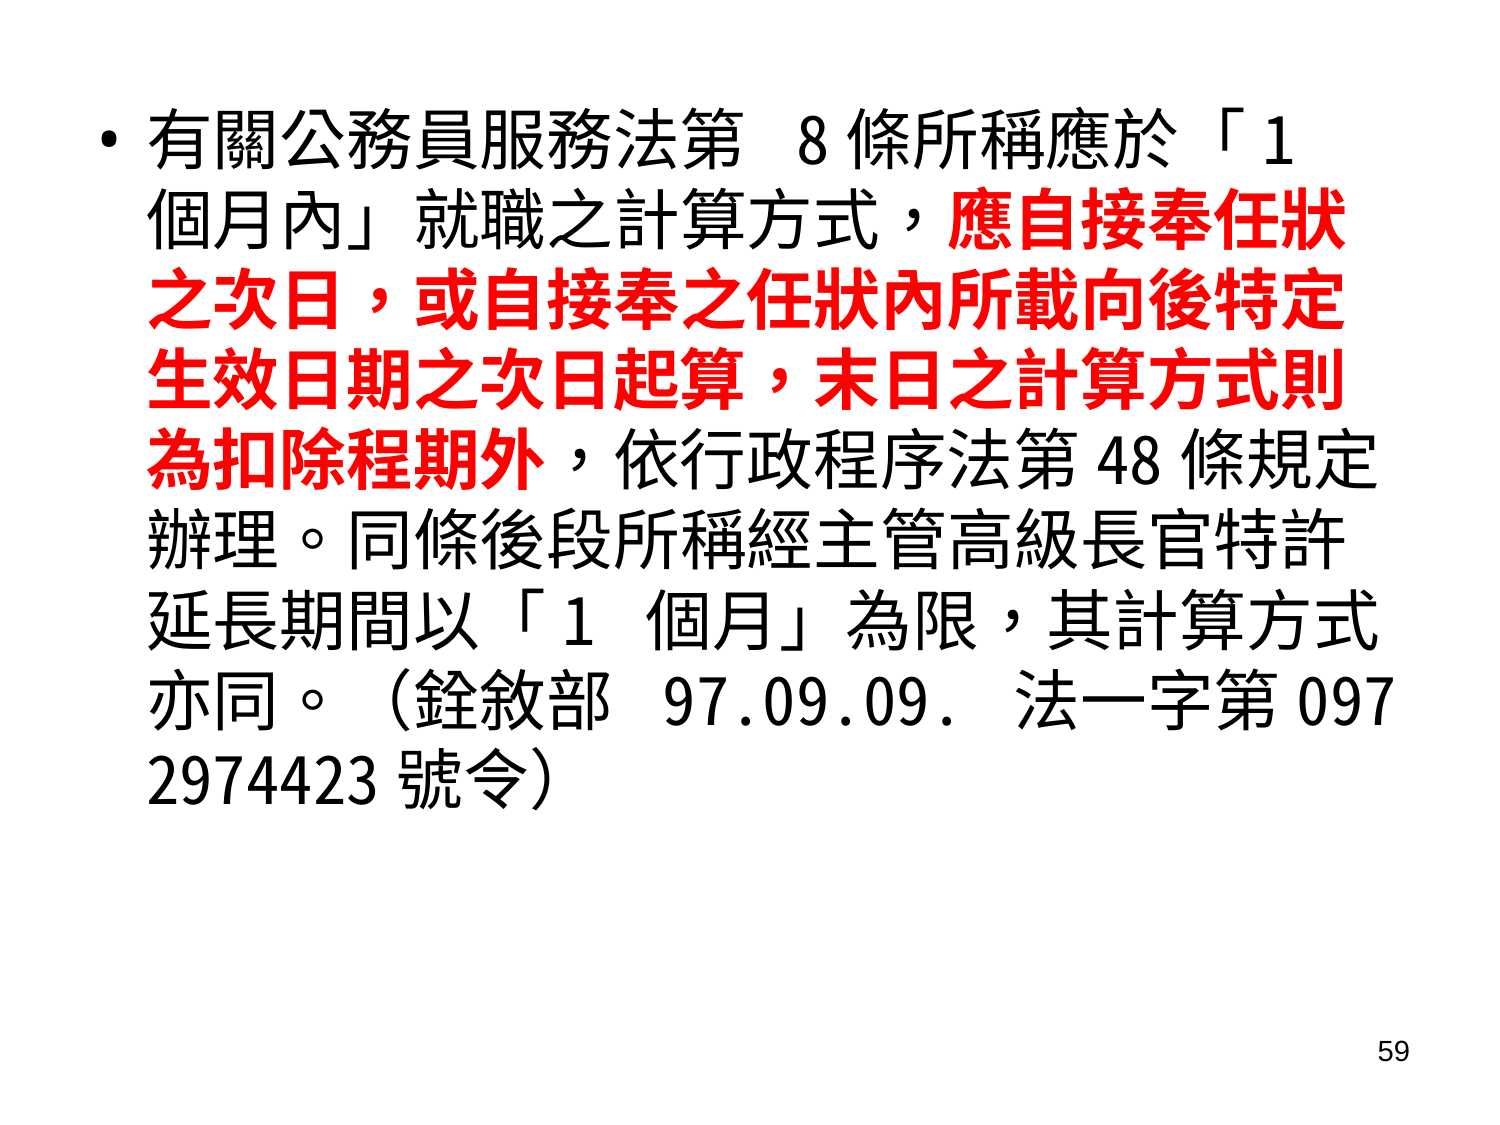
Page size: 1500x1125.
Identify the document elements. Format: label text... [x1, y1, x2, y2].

list 有關公務員服務法第 8條所稱應於「1 個月內」就職之計算方式，應自接奉任狀之次日，或自接奉之任狀內所載向後特定生效日期之次日起算，末日之計算方式則為扣除程期外，依行政程序法第48條規定辦理。同條後段所稱經主管高級長官特許延長期間以「1 個月」為限，其計算方式亦同。（銓敘部 97.09.09. 法一字第0972974423號令） [75, 90, 1426, 1005]
